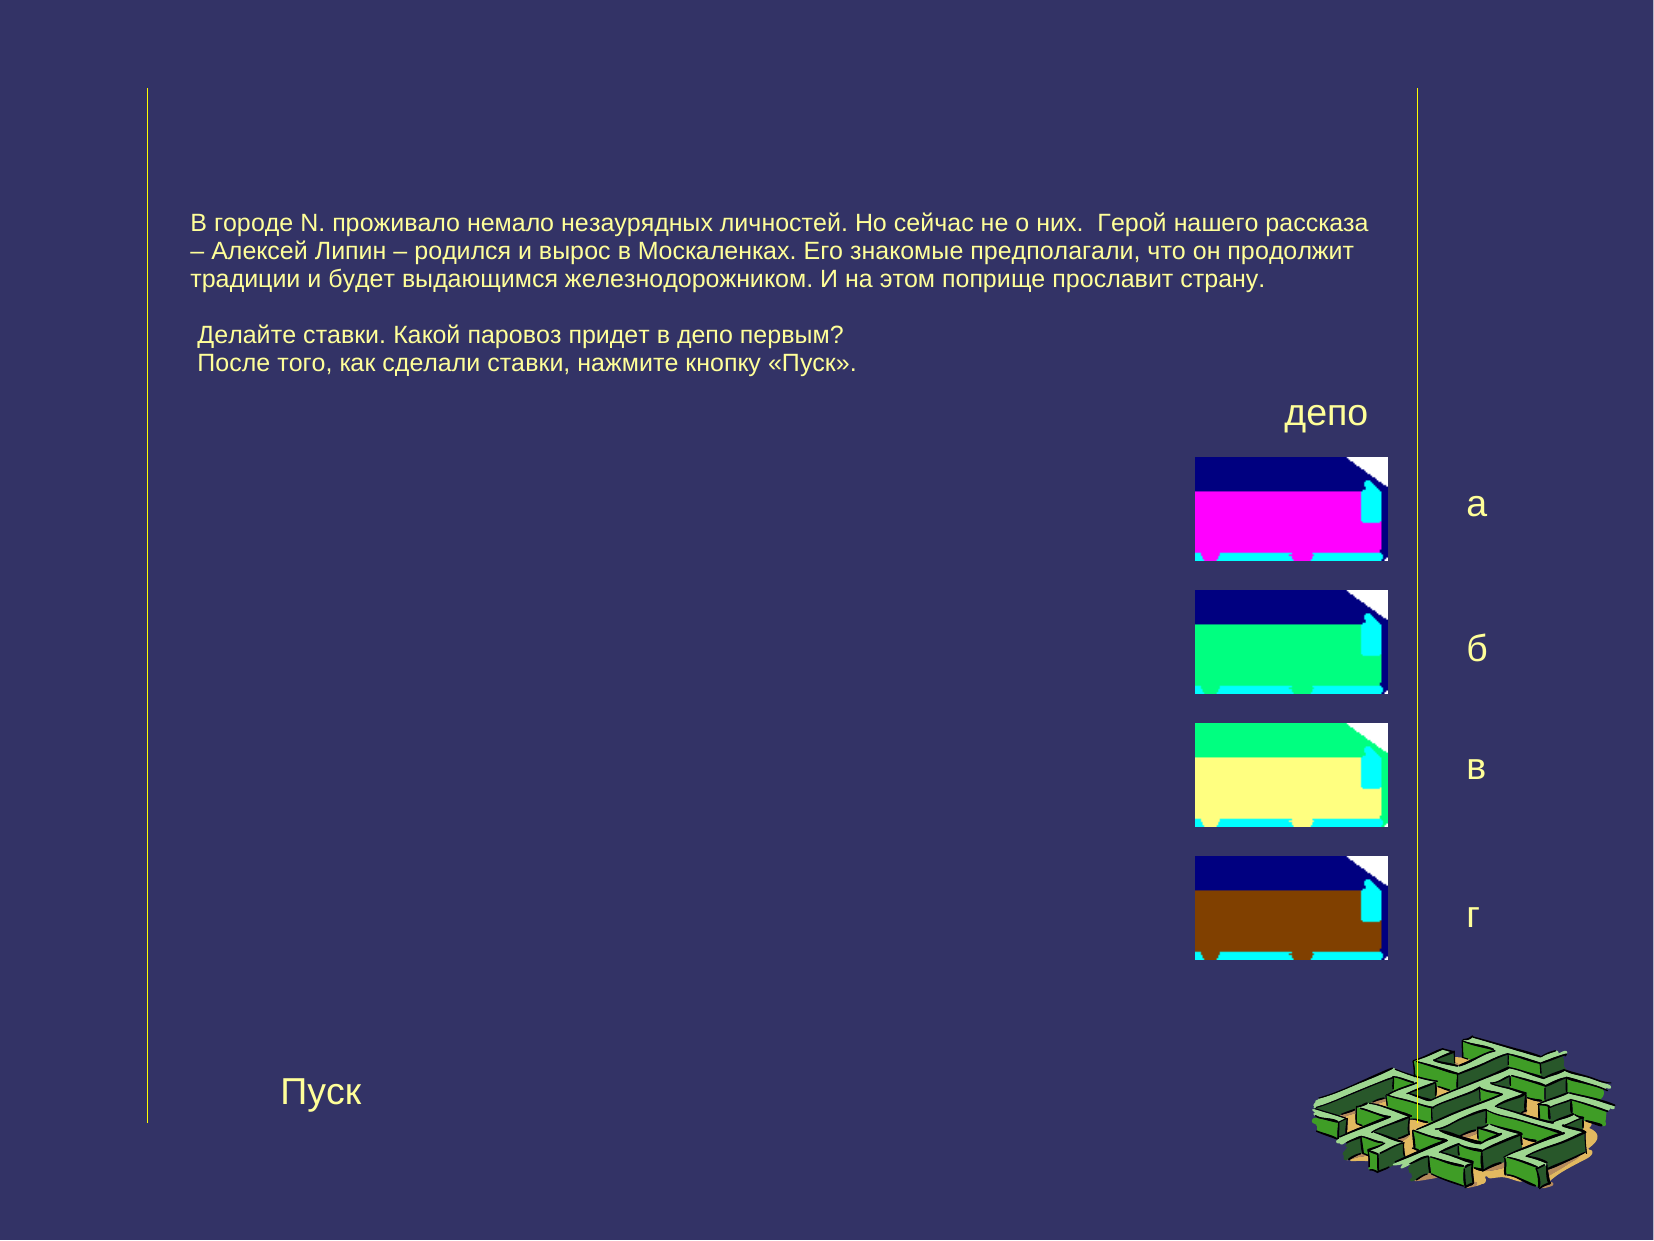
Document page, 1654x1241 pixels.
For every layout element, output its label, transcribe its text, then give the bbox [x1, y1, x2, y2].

picture [1195, 856, 1388, 960]
text_box в [1451, 738, 1565, 796]
text_box Пуск [265, 1062, 377, 1120]
text_box а [1451, 474, 1565, 532]
text_box г [1451, 885, 1565, 943]
text_box б [1451, 620, 1565, 677]
text_box депо [1269, 383, 1384, 441]
picture [1195, 723, 1388, 827]
picture [1195, 457, 1388, 562]
text_box В городе N. проживало немало незаурядных личностей. Но сейчас не о них. Герой нашего рассказа – Алексей Липин – родился и вырос в Москаленках. Его знакомые предполагали, что он продолжит традиции и будет выдающимся железнодорожником. И на этом поприще прославит страну. Делайте ставки. Какой паровоз придет в депо первым? После того, как сделали ставки, нажмите кнопку «Пуск». [175, 201, 1388, 384]
picture [1195, 590, 1388, 694]
